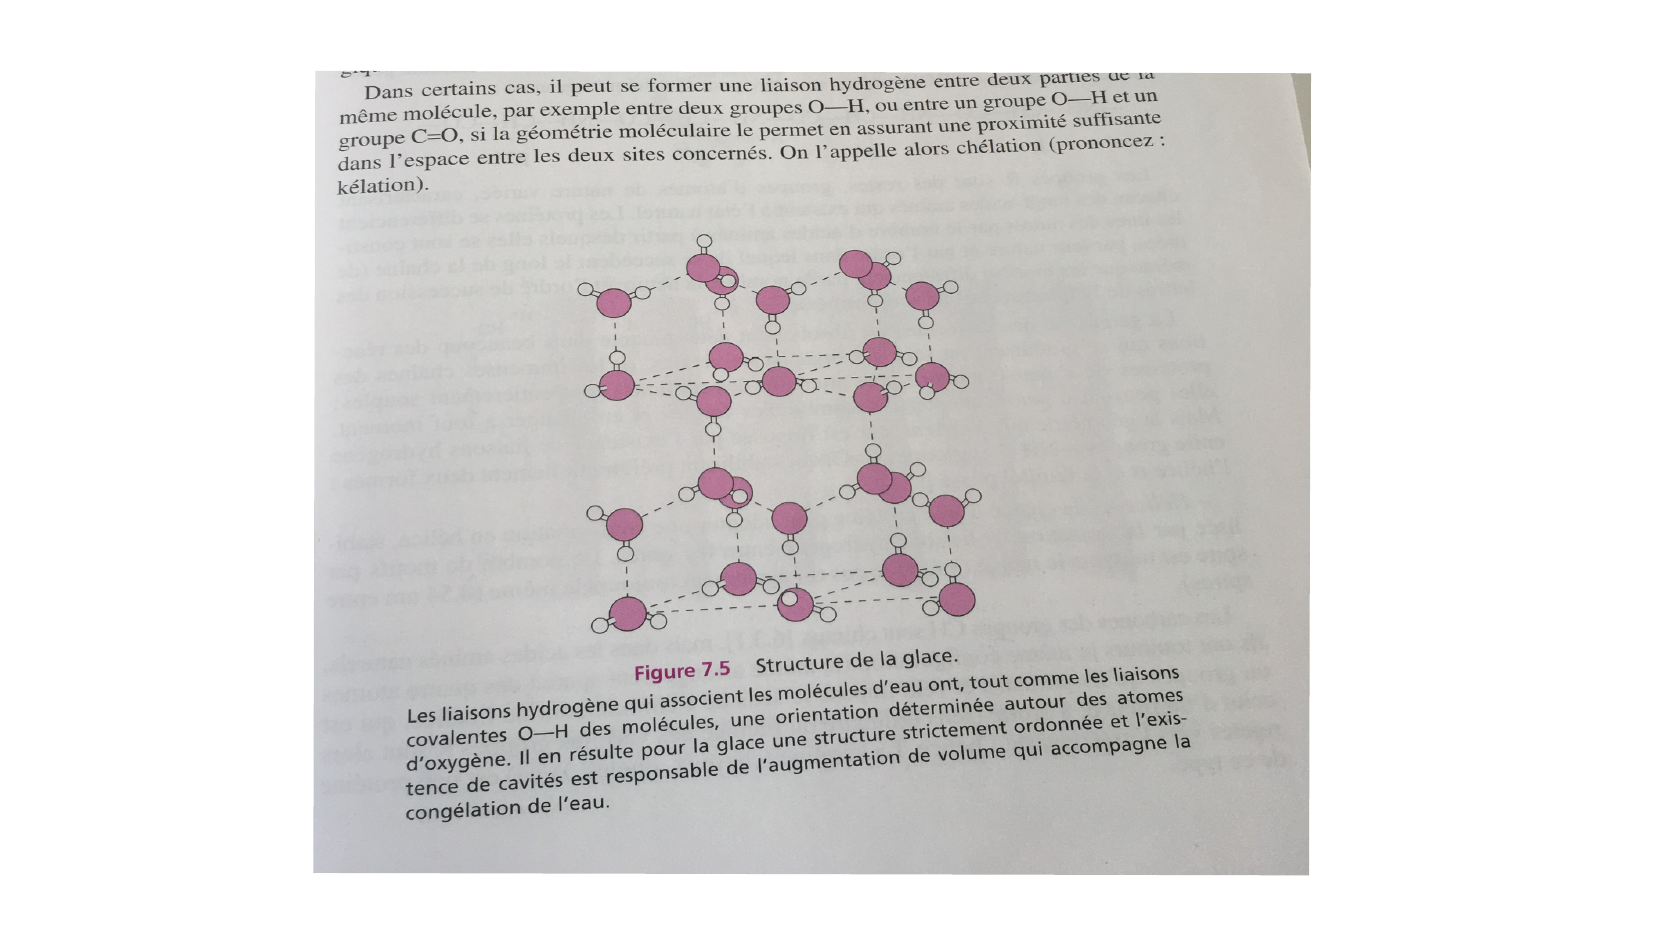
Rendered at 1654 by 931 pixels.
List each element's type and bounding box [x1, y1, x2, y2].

picture [313, 70, 1312, 876]
